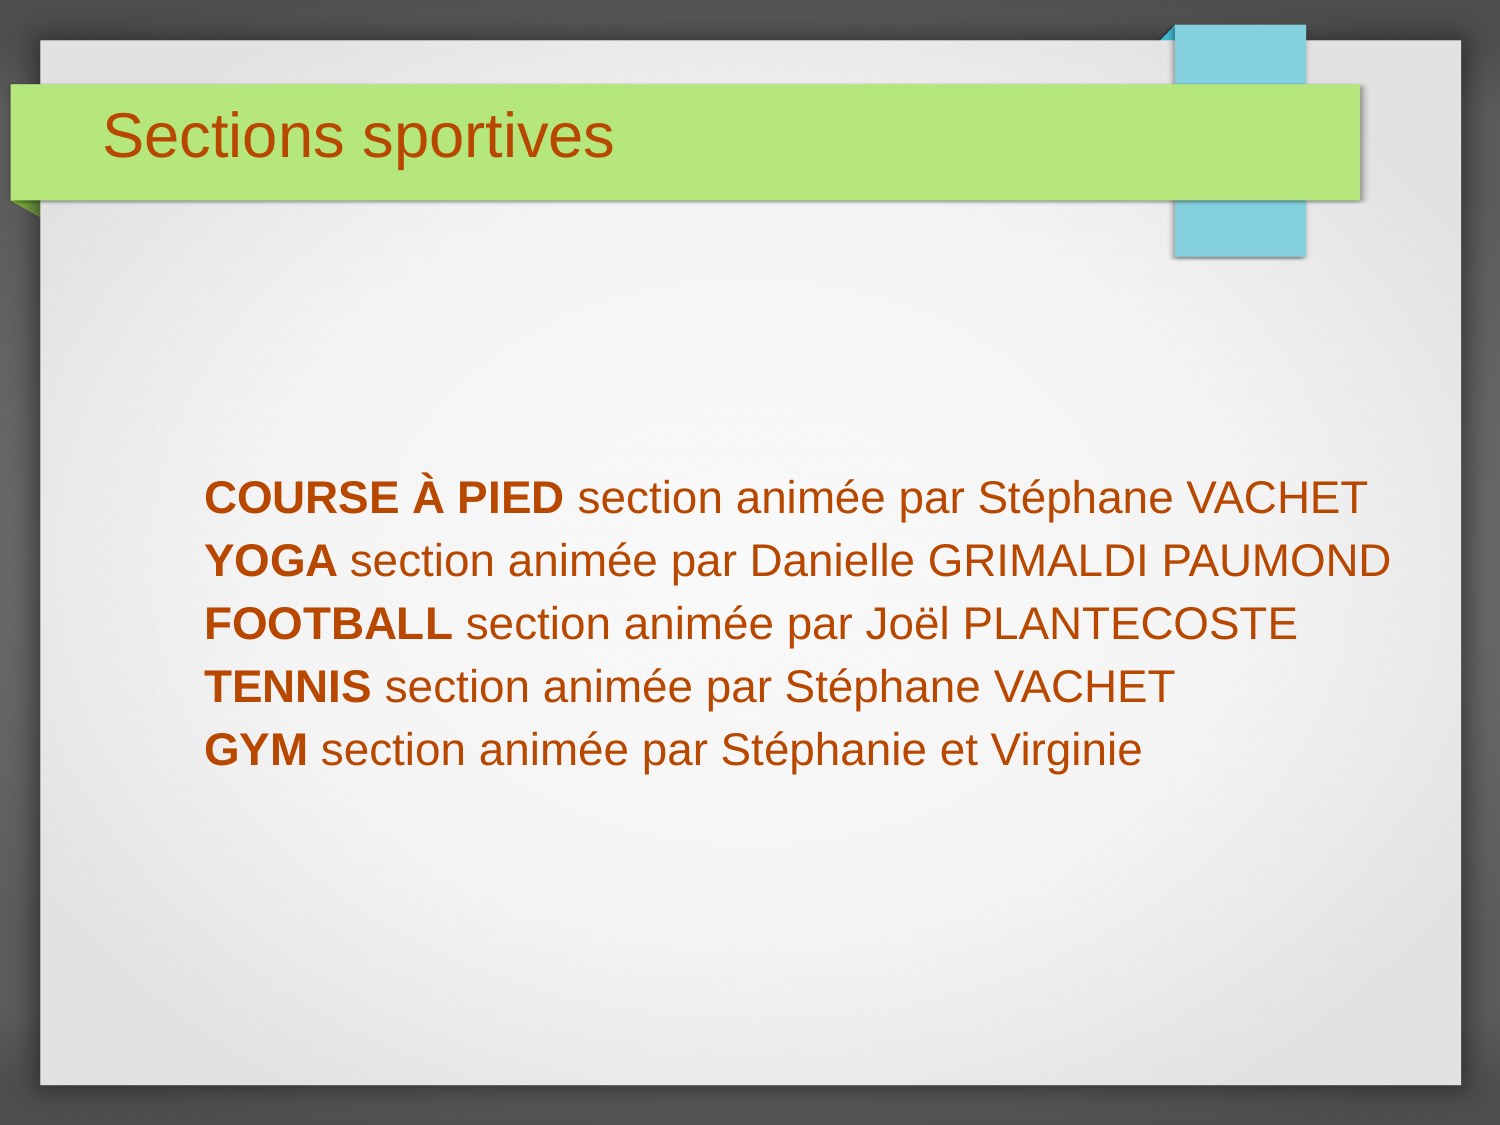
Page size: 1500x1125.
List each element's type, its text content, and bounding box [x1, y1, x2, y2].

picture [0, 0, 1500, 1125]
title Sections sportives [87, 0, 1453, 178]
list COURSE À PIED section animée par Stéphane VACHET YOGA section animée par Danielle GRIMALDI PAUMOND FOOTBALL section animée par Joël PLANTECOSTE TENNIS section animée par Stéphane VACHET GYM section animée par Stéphanie et Virginie [118, 324, 1447, 1093]
